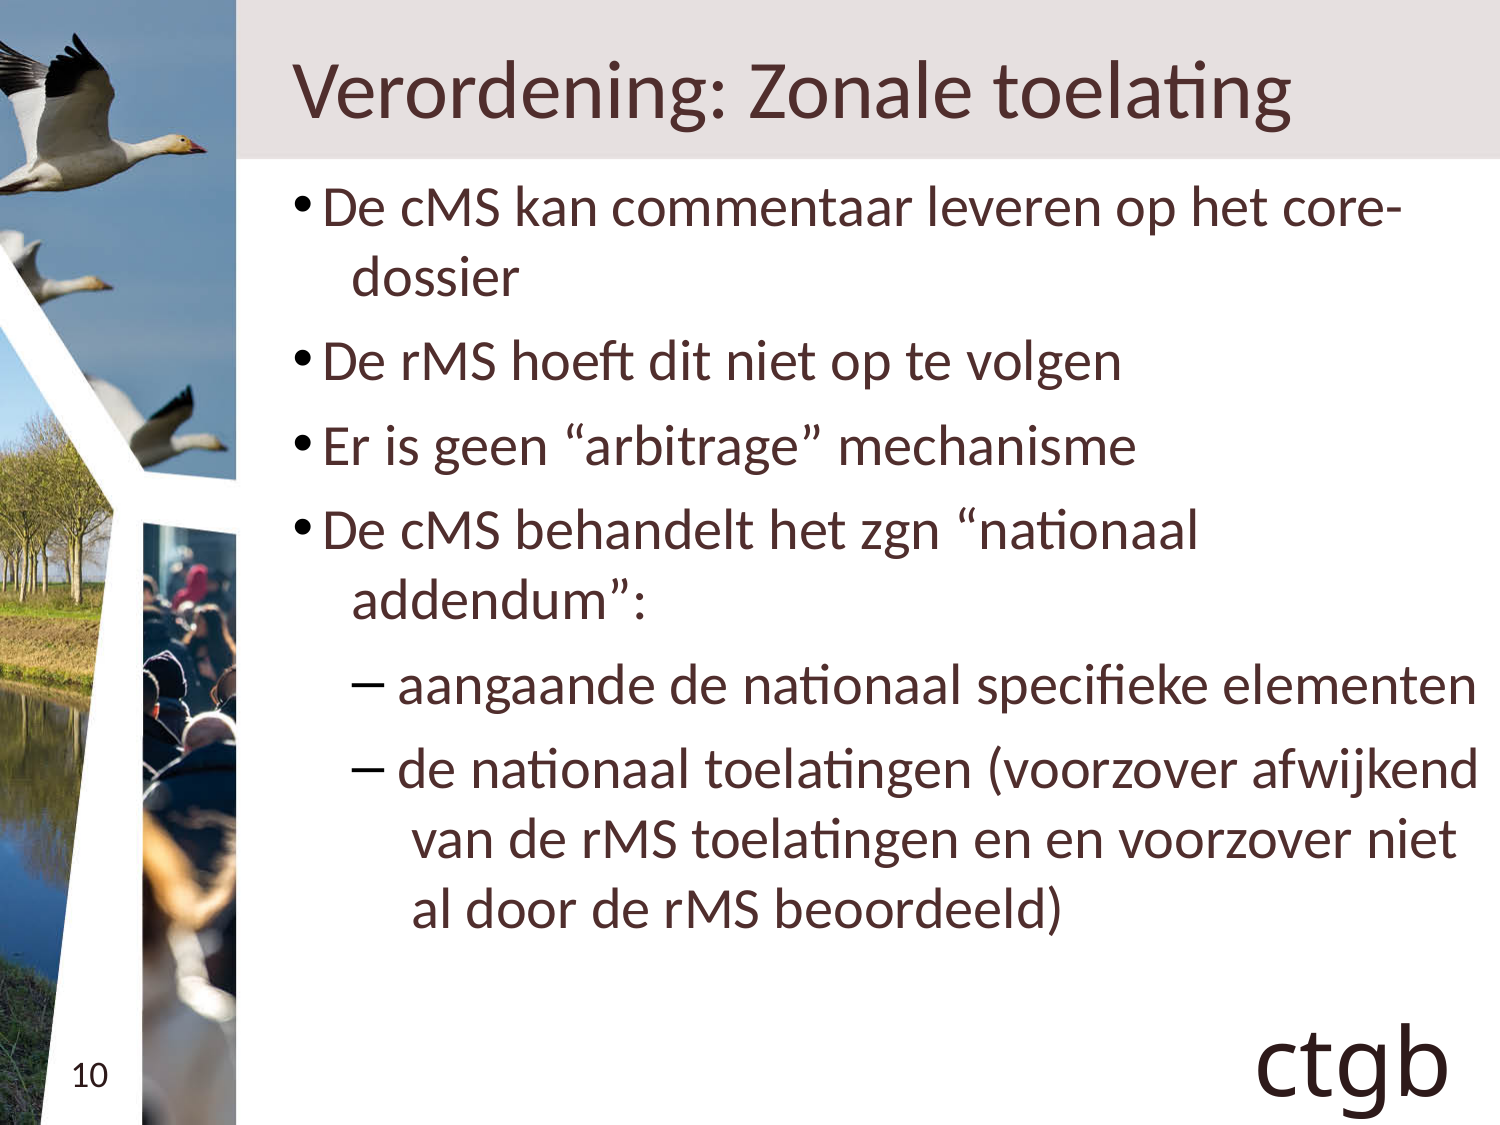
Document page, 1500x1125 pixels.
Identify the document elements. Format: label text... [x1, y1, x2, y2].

title Verordening: Zonale toelating [277, 10, 1459, 160]
list De cMS kan commentaar leveren op het core-dossier De rMS hoeft dit niet op te volgen Er is geen “arbitrage” mechanisme De cMS behandelt het zgn “nationaal addendum”: aangaande de nationaal specifieke elementen de nationaal toelatingen (voorzover afwijkend van de rMS toelatingen en en voorzover niet al door de rMS beoordeeld) [277, 160, 1500, 1012]
